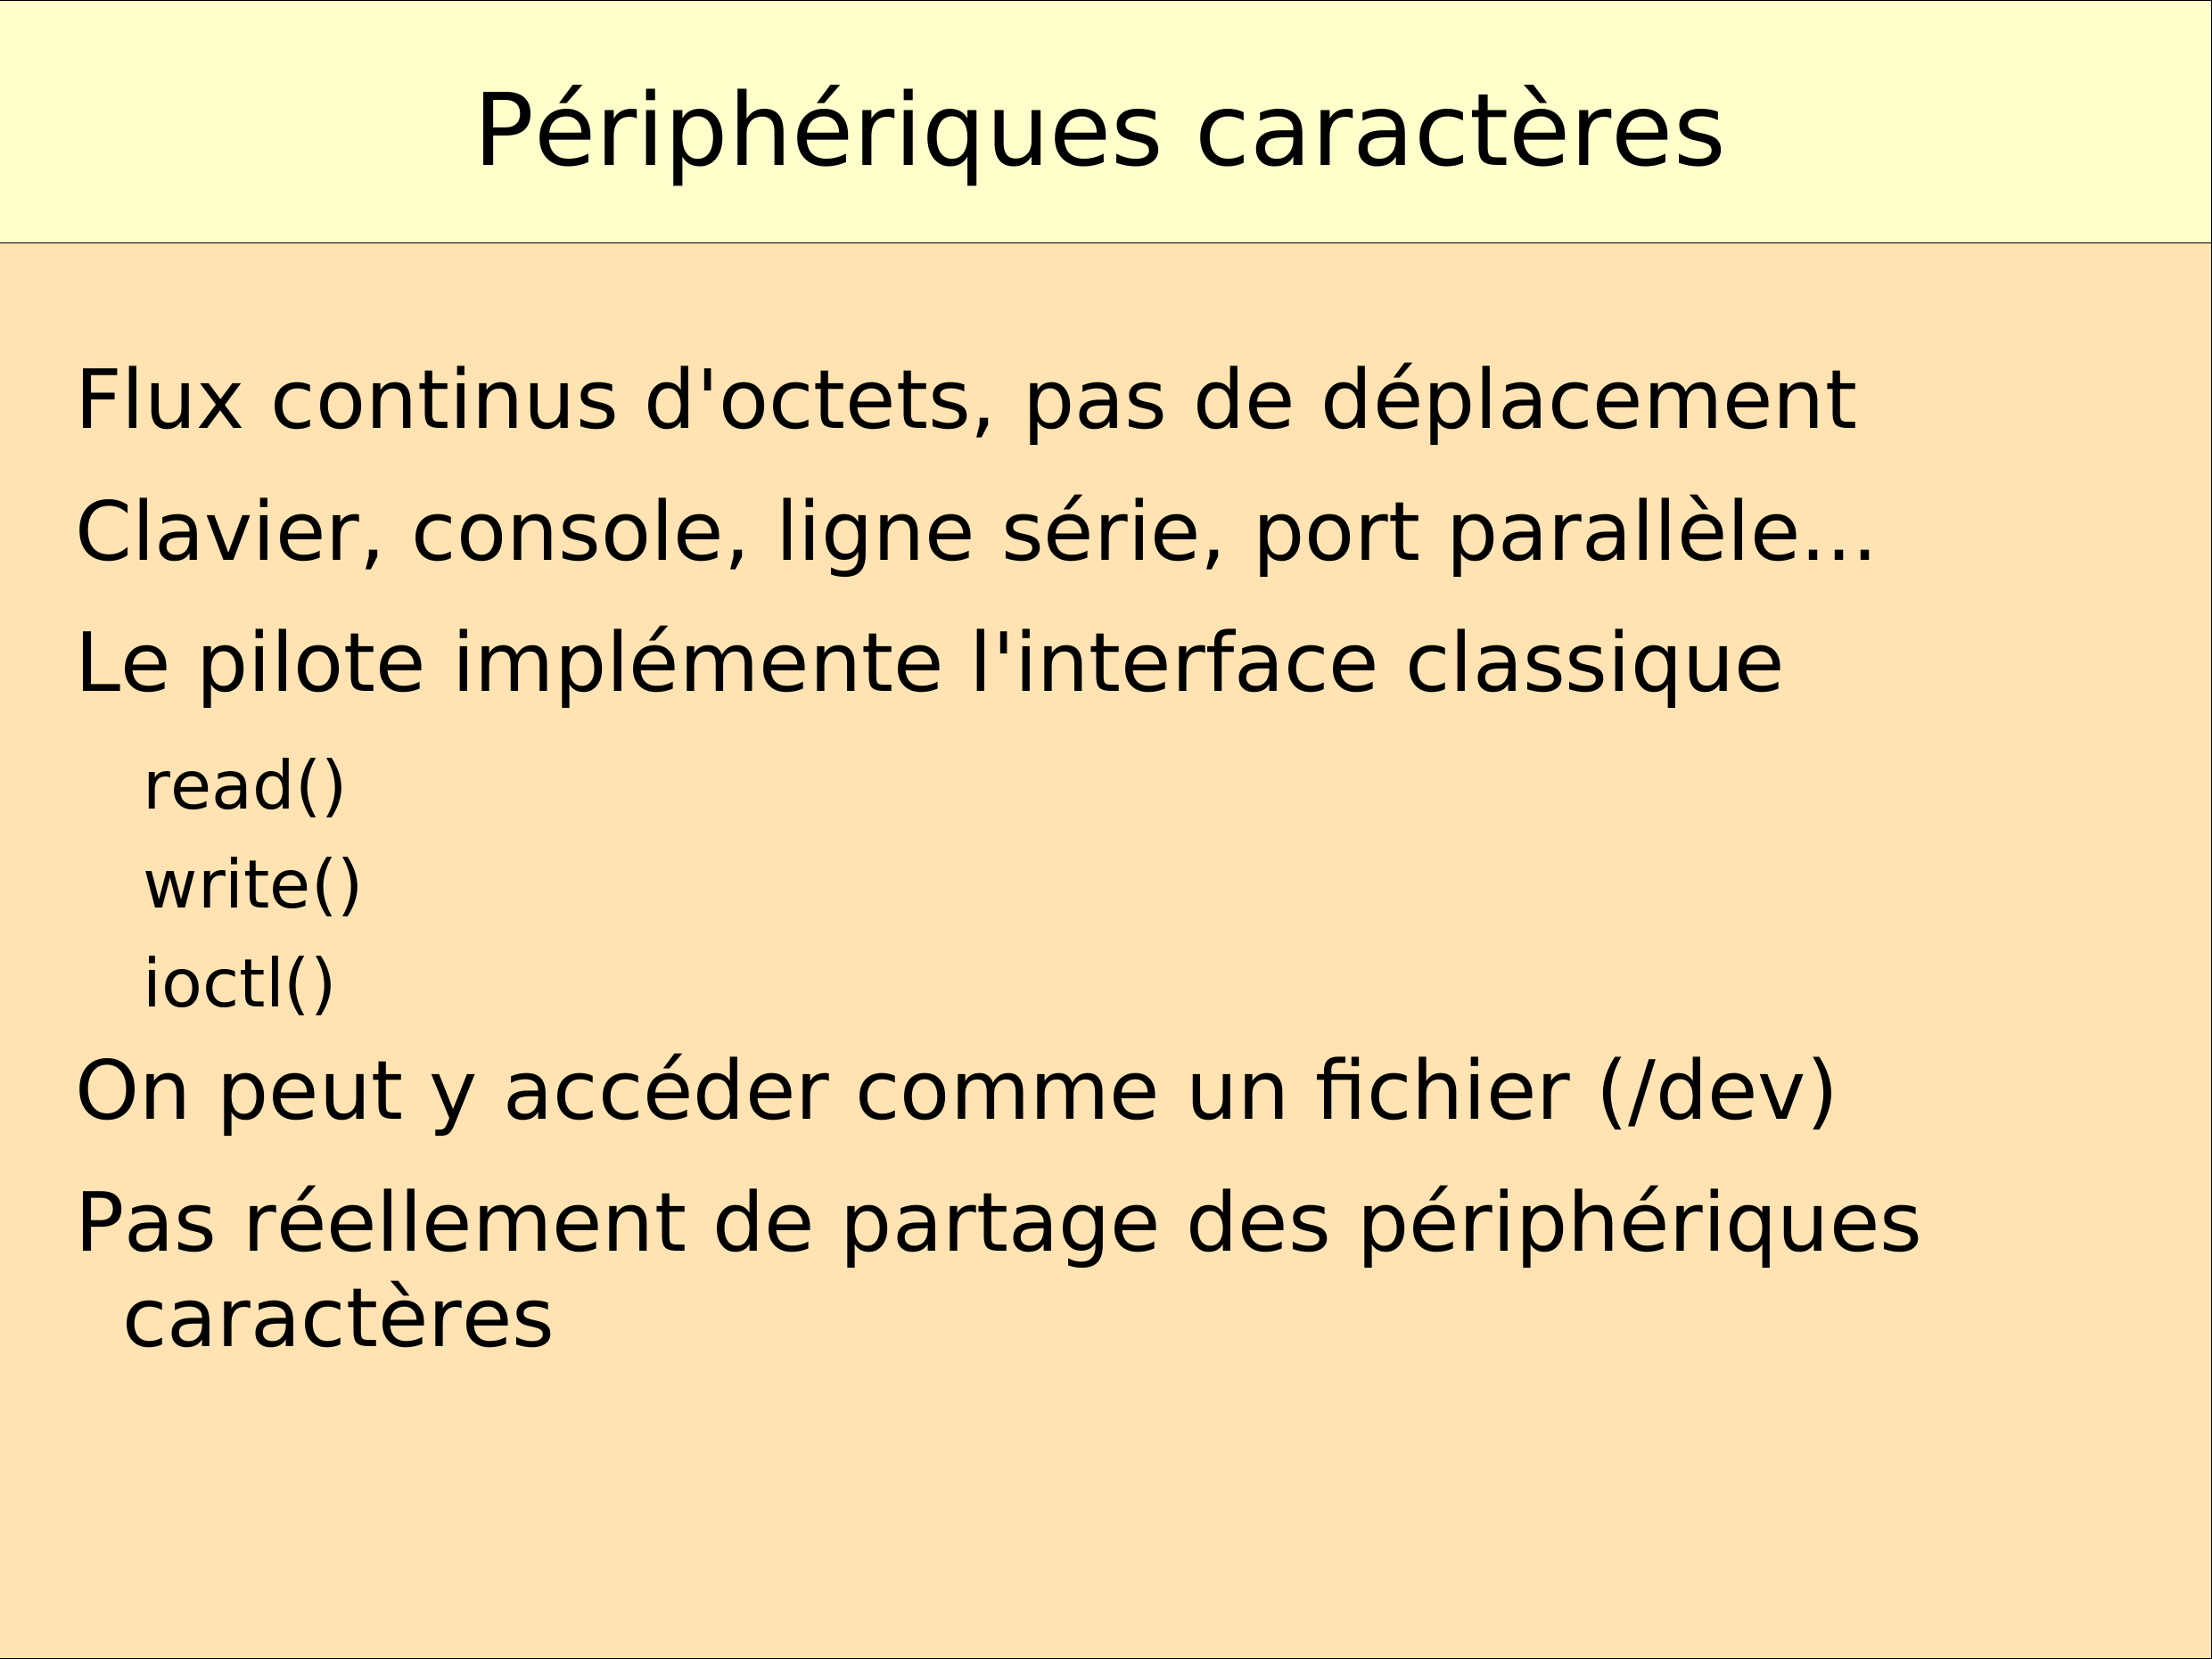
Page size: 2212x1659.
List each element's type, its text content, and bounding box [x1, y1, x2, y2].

title Périphériques caractères [153, 51, 2048, 211]
list Flux continus d'octets, pas de déplacement Clavier, console, ligne série, port parallèle... Le pilote implémente l'interface classique read() write() ioctl() On peut y accéder comme un fichier (/dev) Pas réellement de partage des périphériques caractères [59, 352, 2104, 1586]
